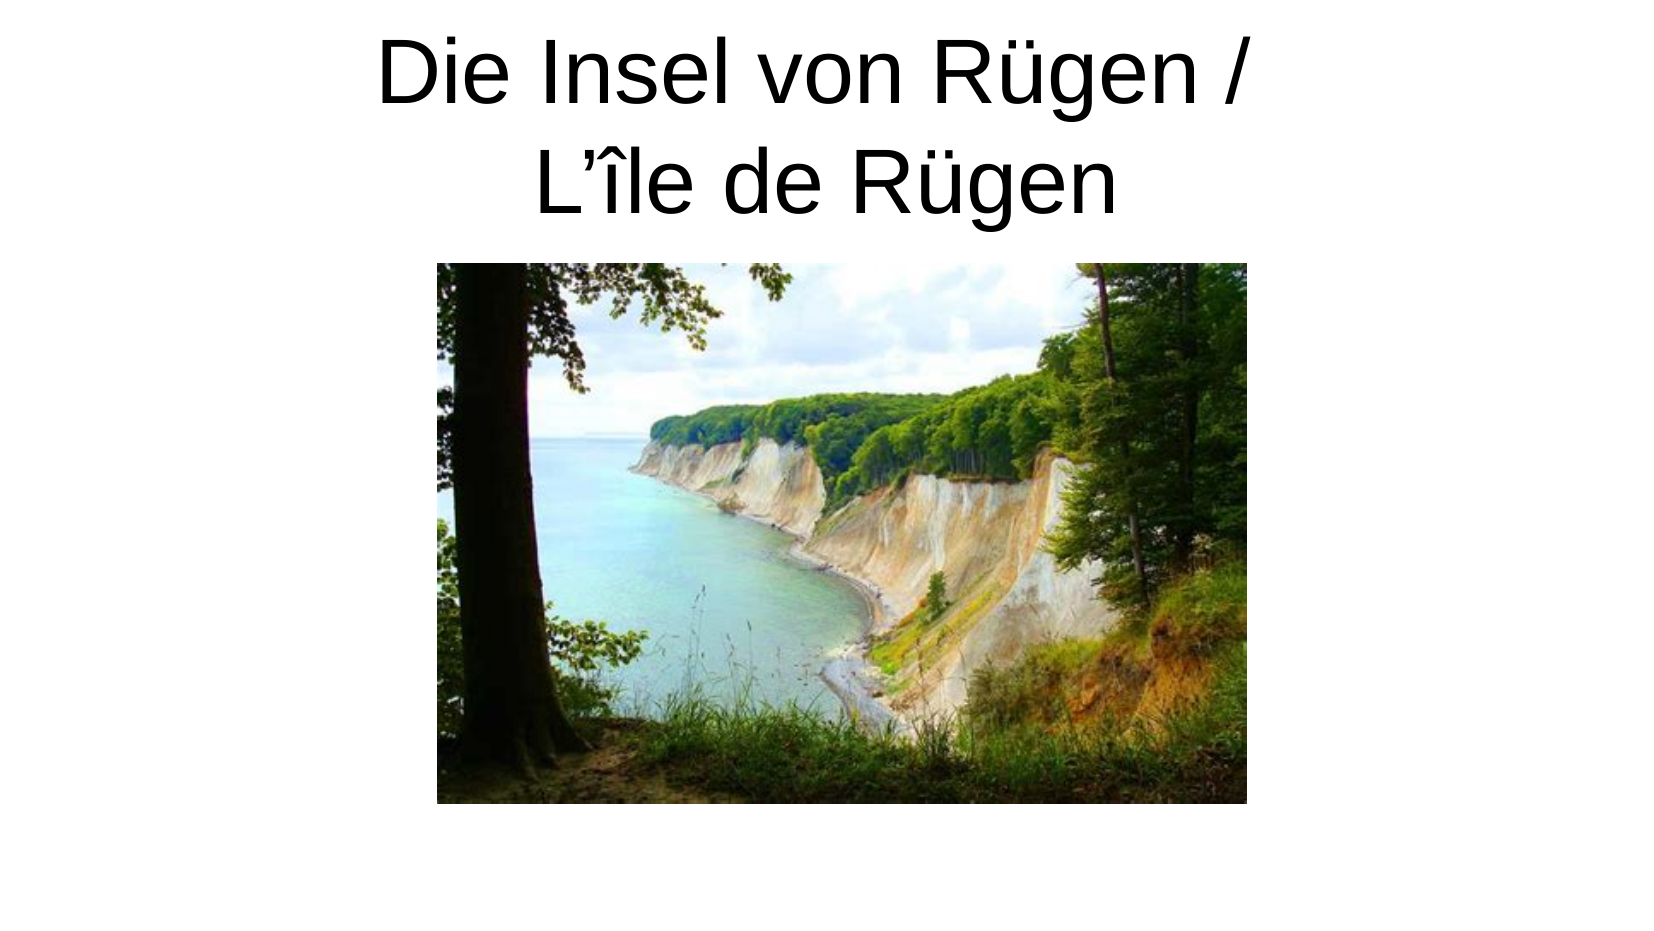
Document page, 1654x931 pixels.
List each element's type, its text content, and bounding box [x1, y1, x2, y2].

picture [437, 263, 1247, 804]
title Die Insel von Rügen / L’île de Rügen [82, 12, 1571, 218]
